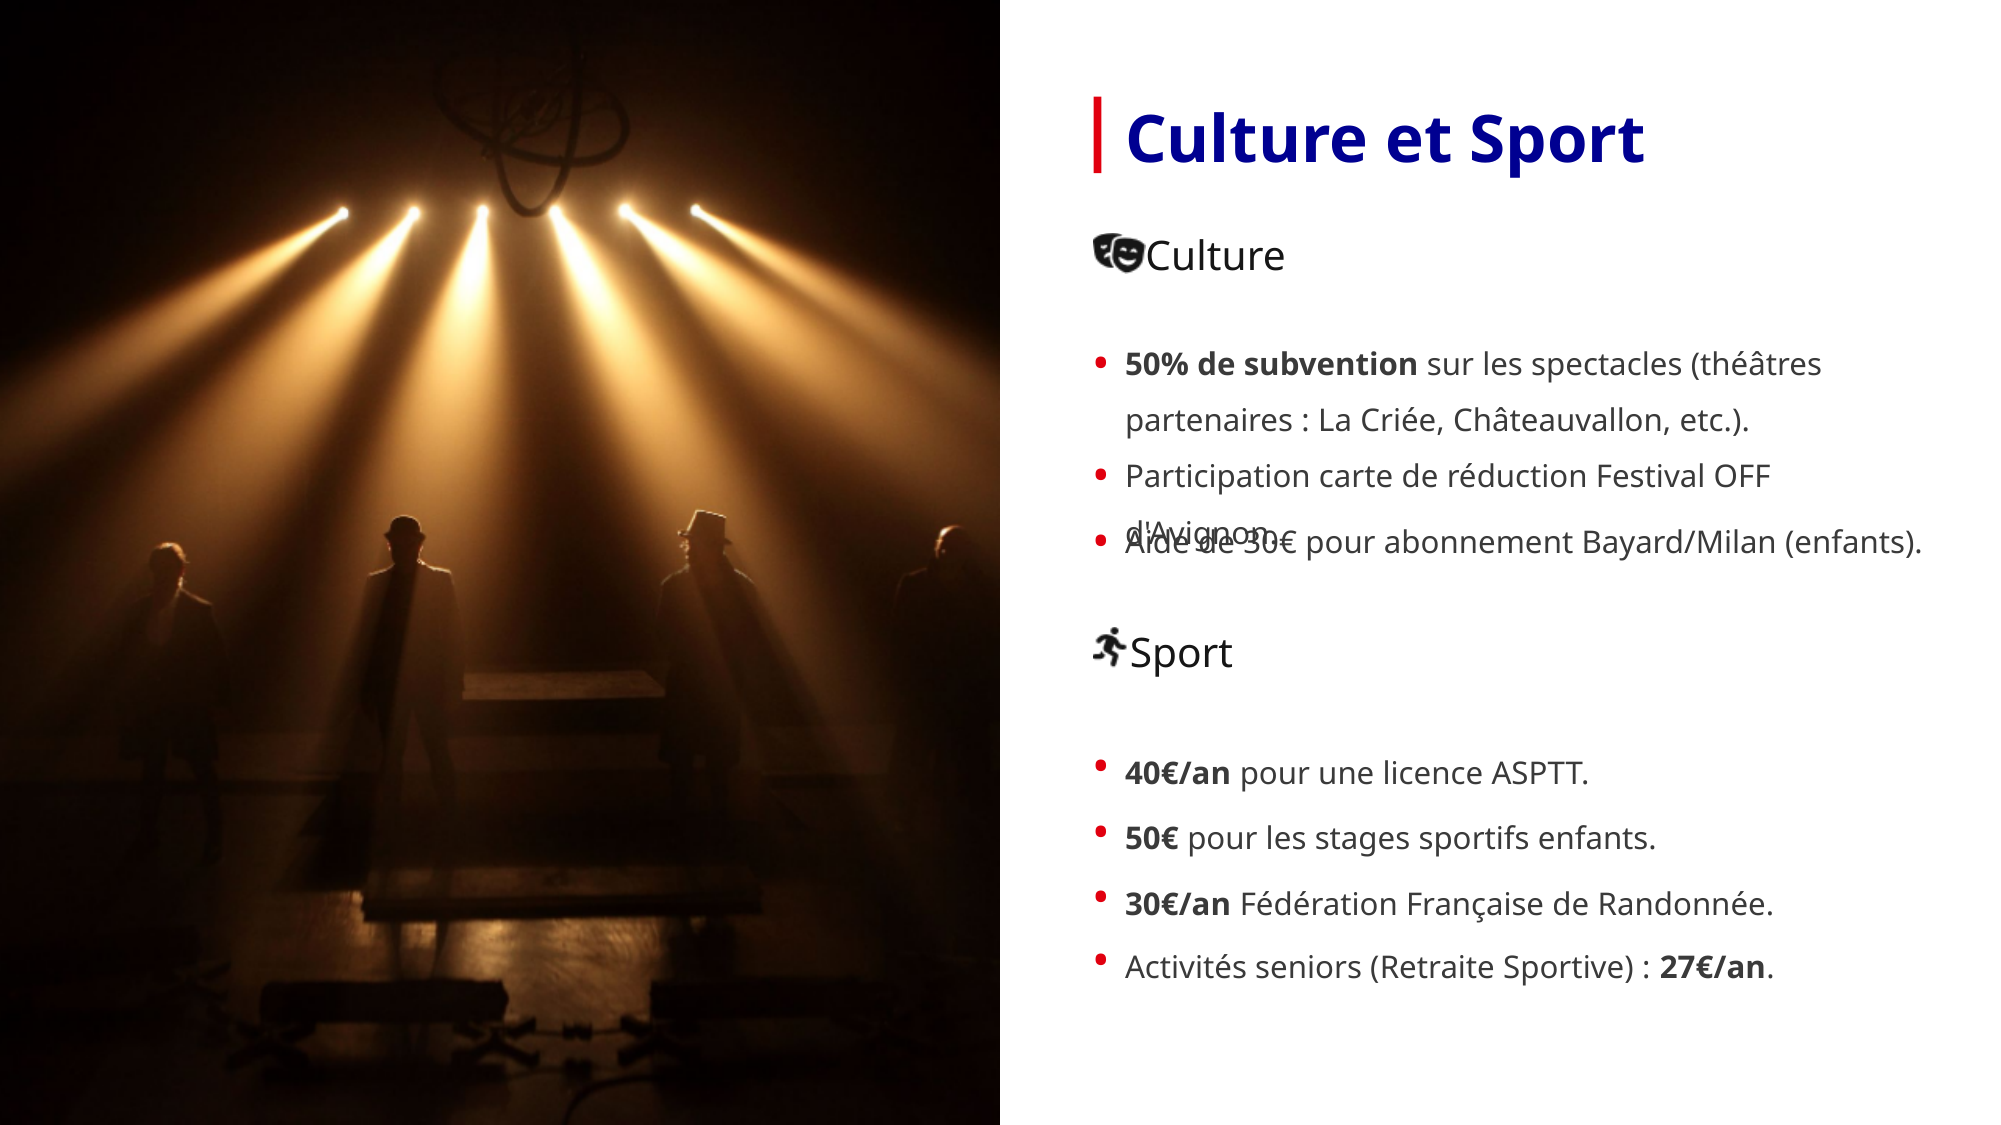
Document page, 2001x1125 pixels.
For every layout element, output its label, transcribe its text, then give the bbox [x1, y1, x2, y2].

text_box • [1093, 785, 1110, 850]
text_box 30€/an Fédération Française de Randonnée. [1125, 865, 1907, 922]
text_box [1093, 96, 1102, 174]
text_box 40€/an pour une licence ASPTT. [1125, 734, 1907, 791]
text_box Culture [1093, 230, 1947, 279]
text_box • [1093, 719, 1110, 785]
text_box Aide de 30€ pour abonnement Bayard/Milan (enfants). [1125, 503, 2000, 560]
text_box 50% de subvention sur les spectacles (théâtres partenaires : La Criée, Châteauvallon, etc.). [1125, 325, 1907, 437]
text_box Sport [1093, 627, 1947, 677]
text_box Participation carte de réduction Festival OFF d'Avignon. [1125, 437, 1907, 503]
text_box • [1093, 428, 1110, 494]
text_box 50€ pour les stages sportifs enfants. [1125, 799, 1907, 857]
picture [1093, 233, 1146, 274]
text_box Activités seniors (Retraite Sportive) : 27€/an. [1125, 928, 1907, 985]
text_box Sport [1159, 648, 1171, 664]
text_box • [1093, 316, 1110, 385]
text_box • [1093, 494, 1110, 563]
text_box • [1093, 913, 1110, 981]
text_box • [1093, 850, 1110, 913]
text_box Culture et Sport [1125, 96, 1946, 176]
picture [0, 0, 1000, 1125]
picture [1093, 627, 1130, 669]
